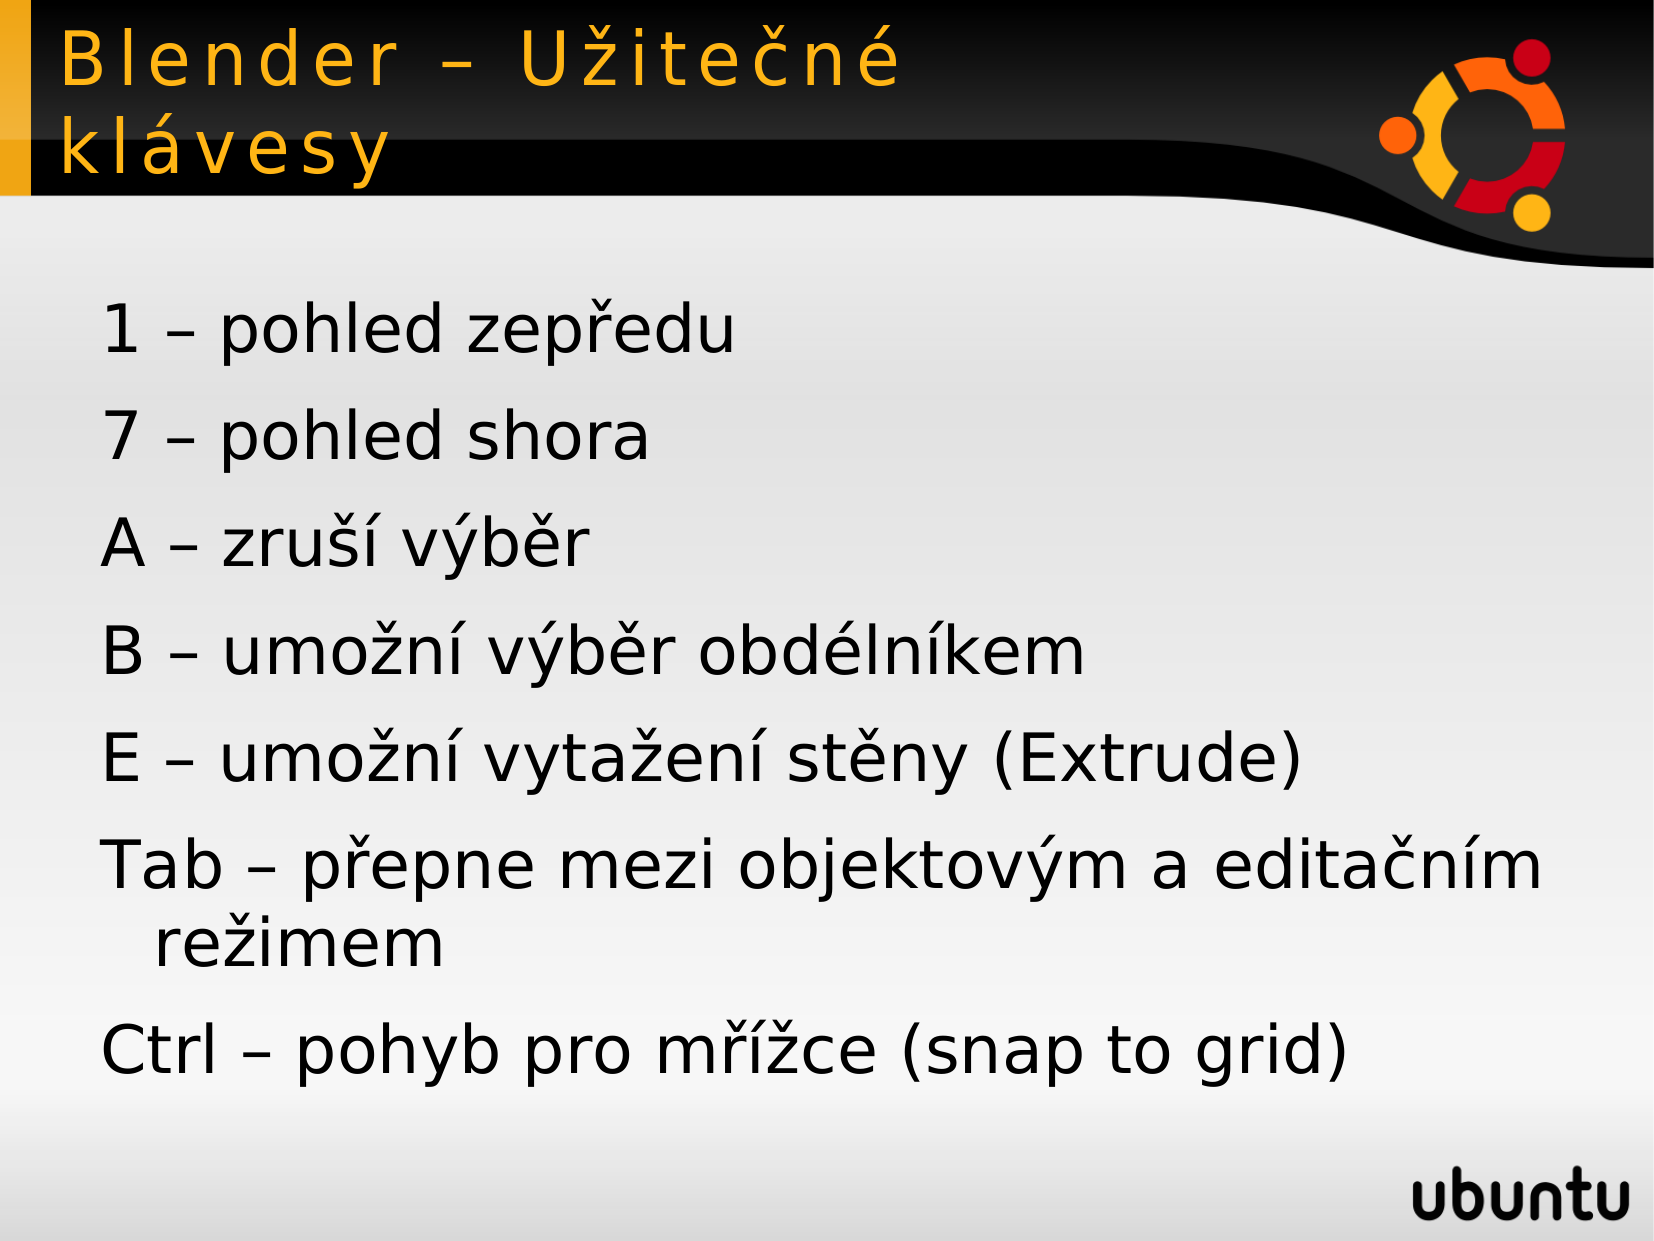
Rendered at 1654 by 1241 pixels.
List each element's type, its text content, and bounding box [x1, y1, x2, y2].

title Blender – Užitečné klávesy [59, 29, 1270, 178]
list 1 – pohled zepředu 7 – pohled shora A – zruší výběr B – umožní výběr obdélníkem E – umožní vytažení stěny (Extrude) Tab – přepne mezi objektovým a editačním režimem Ctrl – pohyb pro mřížce (snap to grid) [82, 290, 1571, 1109]
picture [0, 0, 1654, 1241]
